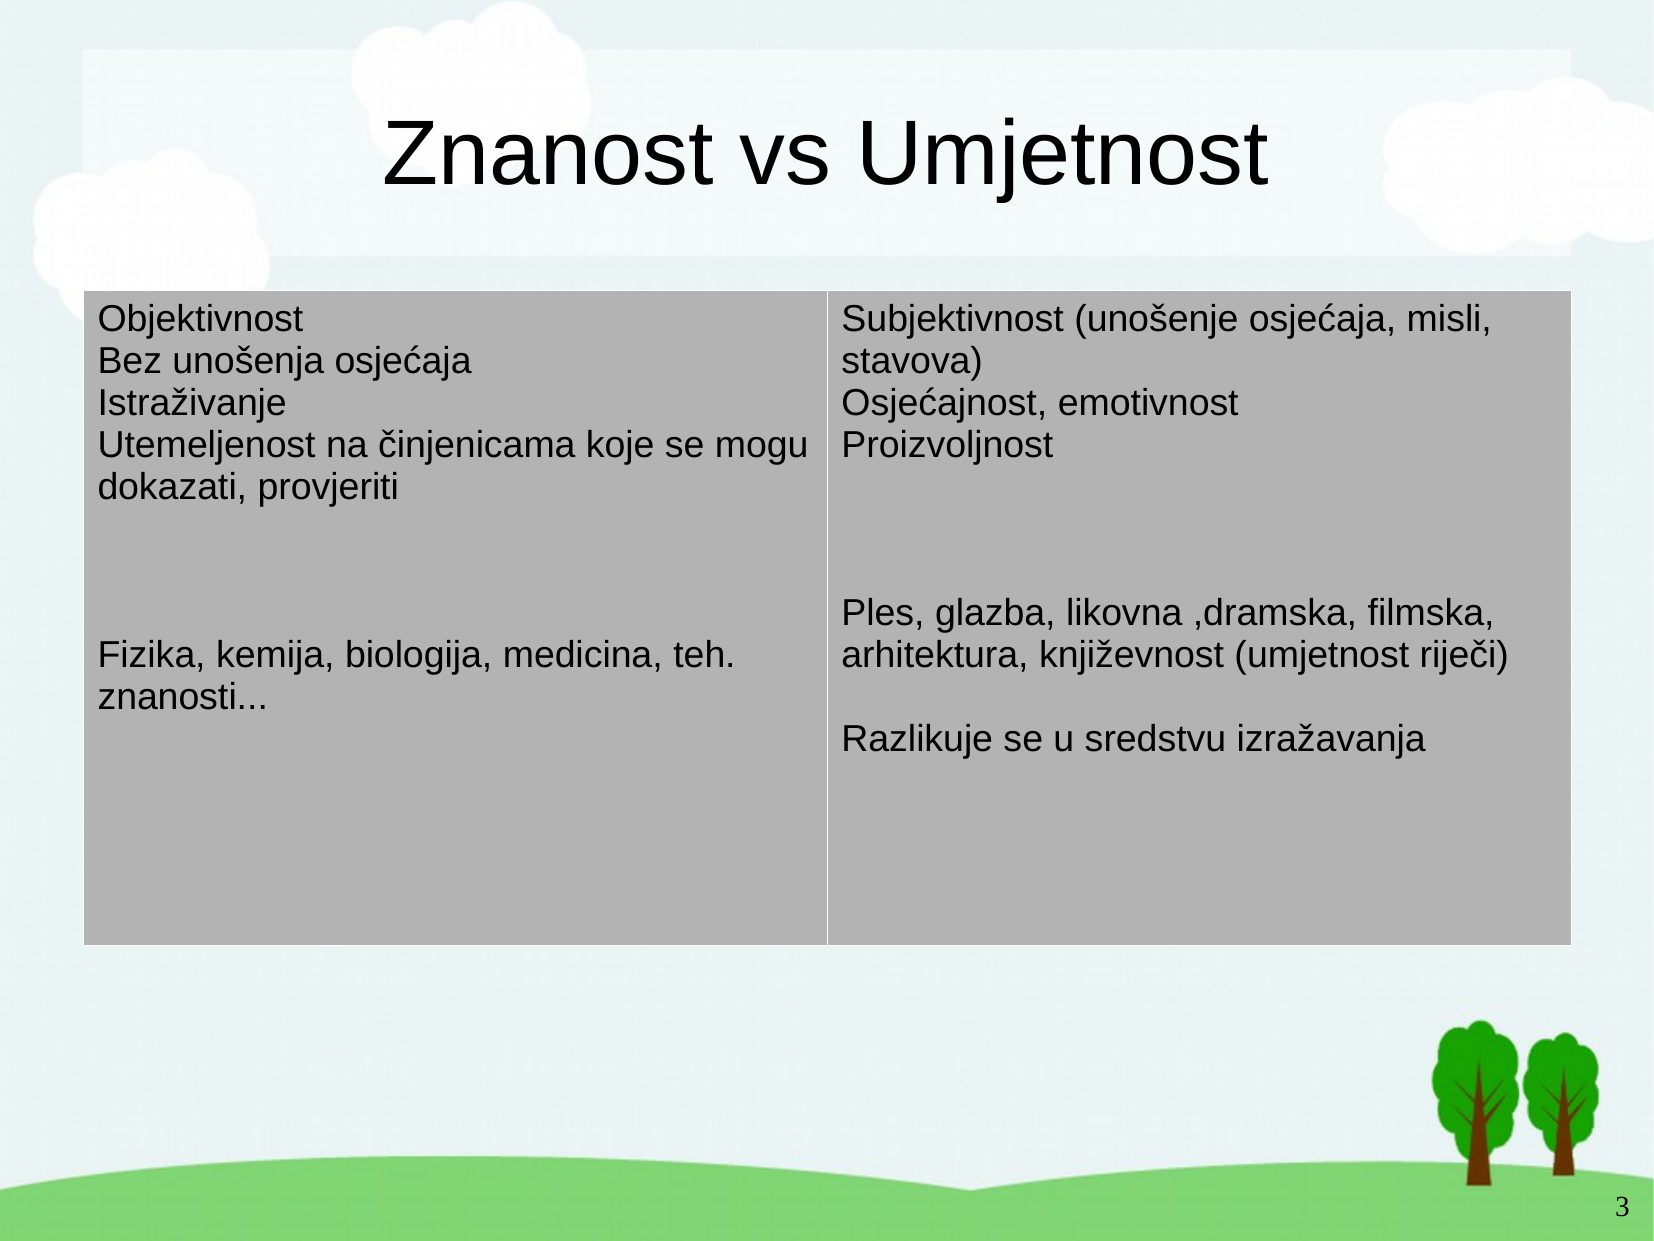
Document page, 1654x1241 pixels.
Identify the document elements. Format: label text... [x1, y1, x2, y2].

title Znanost vs Umjetnost [82, 49, 1571, 257]
table_header Subjektivnost (unošenje osjećaja, misli, stavova) Osjećajnost, emotivnost Proizvoljnost Ples, glazba, likovna ,dramska, filmska, arhitektura, književnost (umjetnost riječi) Razlikuje se u sredstvu izražavanja [828, 291, 1571, 945]
picture [0, 0, 1654, 1241]
table_header Objektivnost Bez unošenja osjećaja Istraživanje Utemeljenost na činjenicama koje se mogu dokazati, provjeriti Fizika, kemija, biologija, medicina, teh. znanosti... [84, 291, 827, 945]
